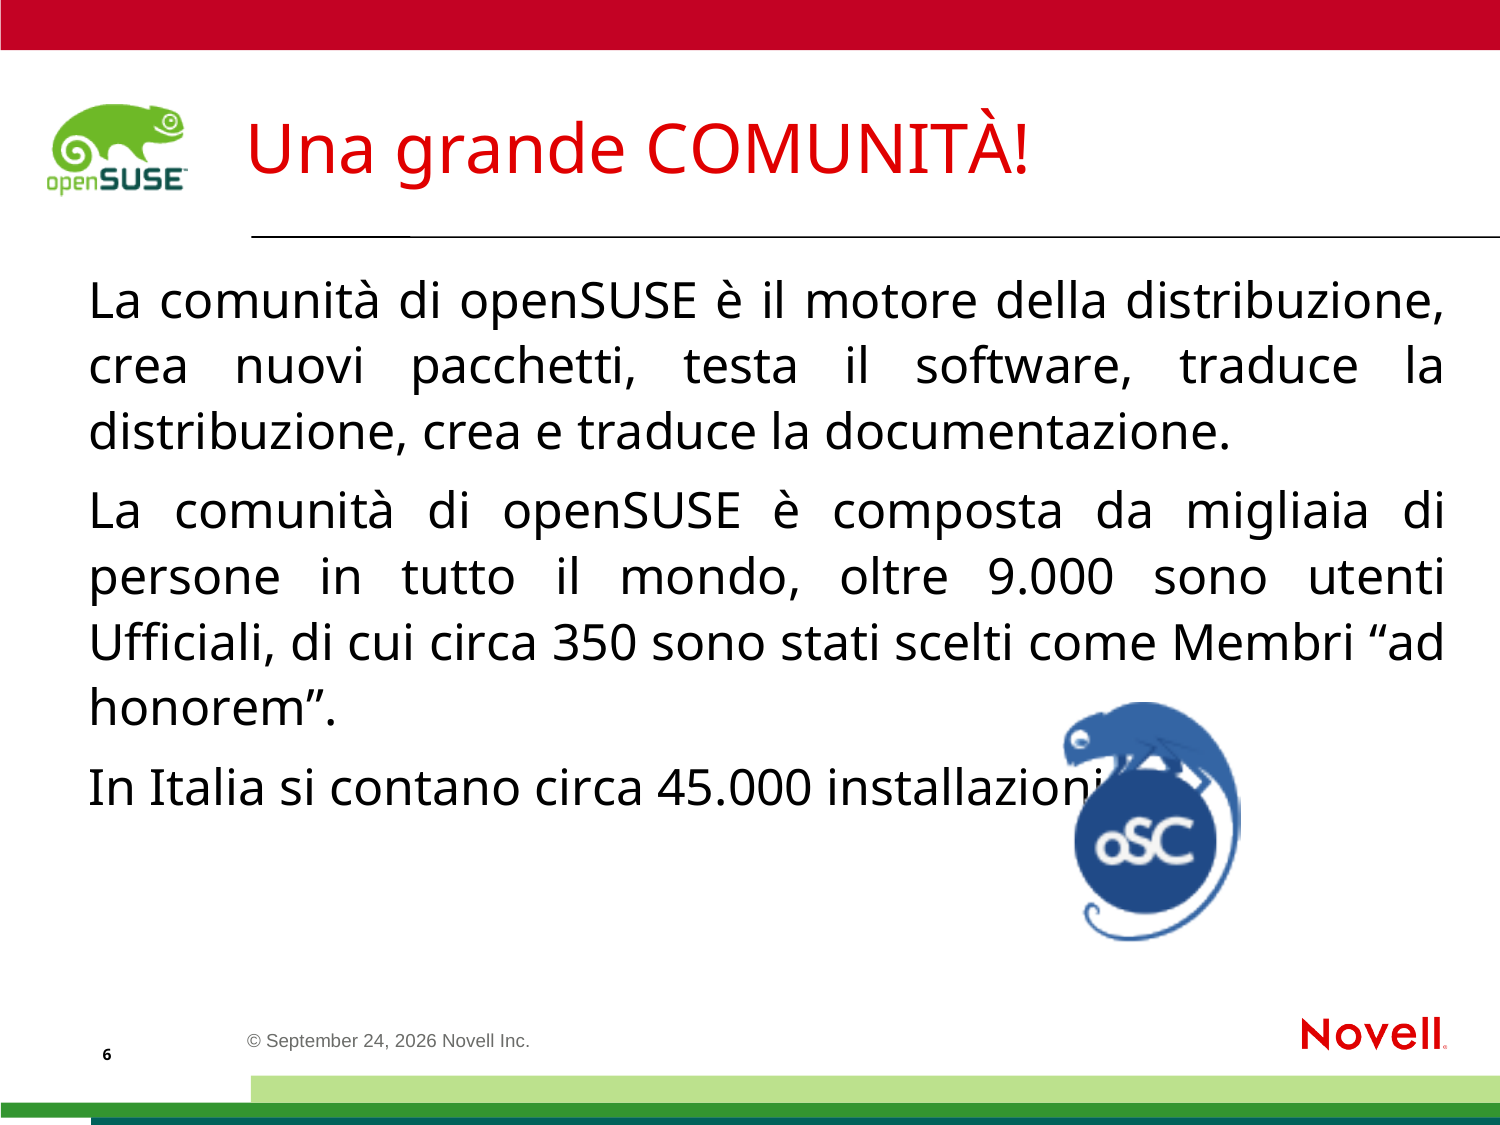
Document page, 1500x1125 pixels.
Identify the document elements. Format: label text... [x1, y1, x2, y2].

picture [47, 104, 188, 197]
picture [1062, 702, 1241, 945]
title Una grande COMUNITÀ! [245, 68, 1408, 231]
list La comunità di openSUSE è il motore della distribuzione, crea nuovi pacchetti, testa il software, traduce la distribuzione, crea e traduce la documentazione. La comunità di openSUSE è composta da migliaia di persone in tutto il mondo, oltre 9.000 sono utenti Ufficiali, di cui circa 350 sono stati scelti come Membri “ad honorem”. In Italia si contano circa 45.000 installazioni. [88, 265, 1447, 975]
picture [1295, 1011, 1453, 1056]
